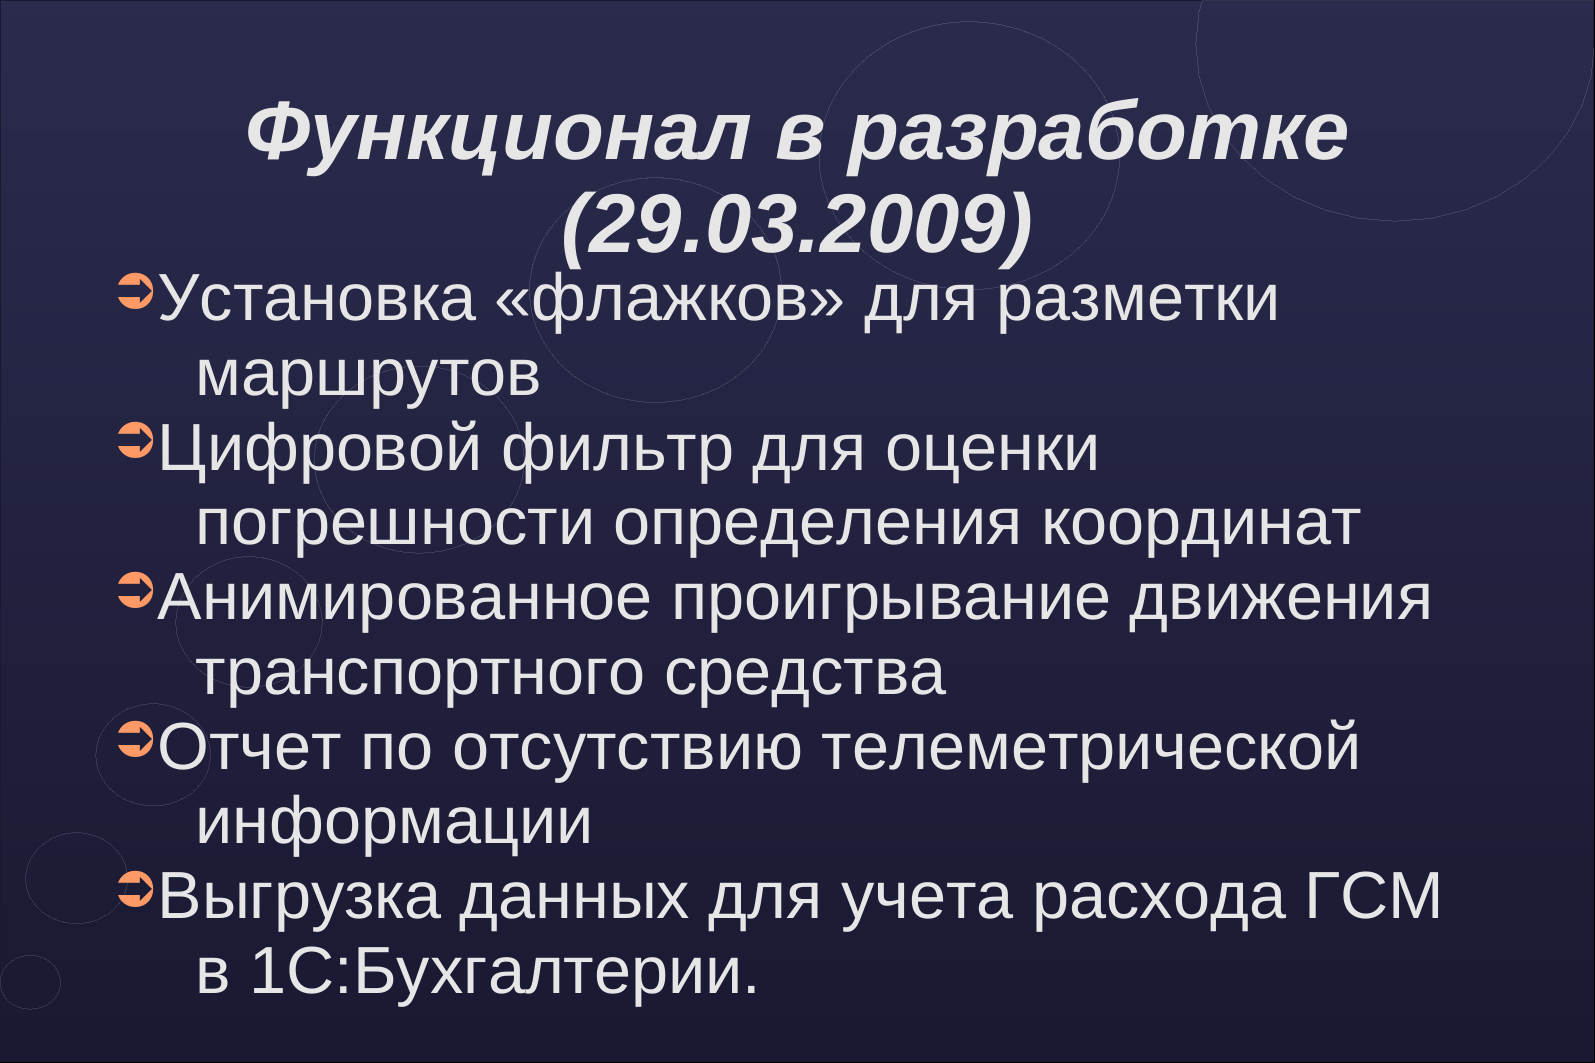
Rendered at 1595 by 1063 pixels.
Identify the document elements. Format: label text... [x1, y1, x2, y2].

title Функционал в разработке (29.03.2009) [117, 83, 1479, 271]
list Установка «флажков» для разметки маршрутов Цифровой фильтр для оценки погрешности определения координат Анимированное проигрывание движения транспортного средства Отчет по отсутствию телеметрической информации Выгрузка данных для учета расхода ГСМ в 1С:Бухгалтерии. [112, 260, 1473, 1008]
